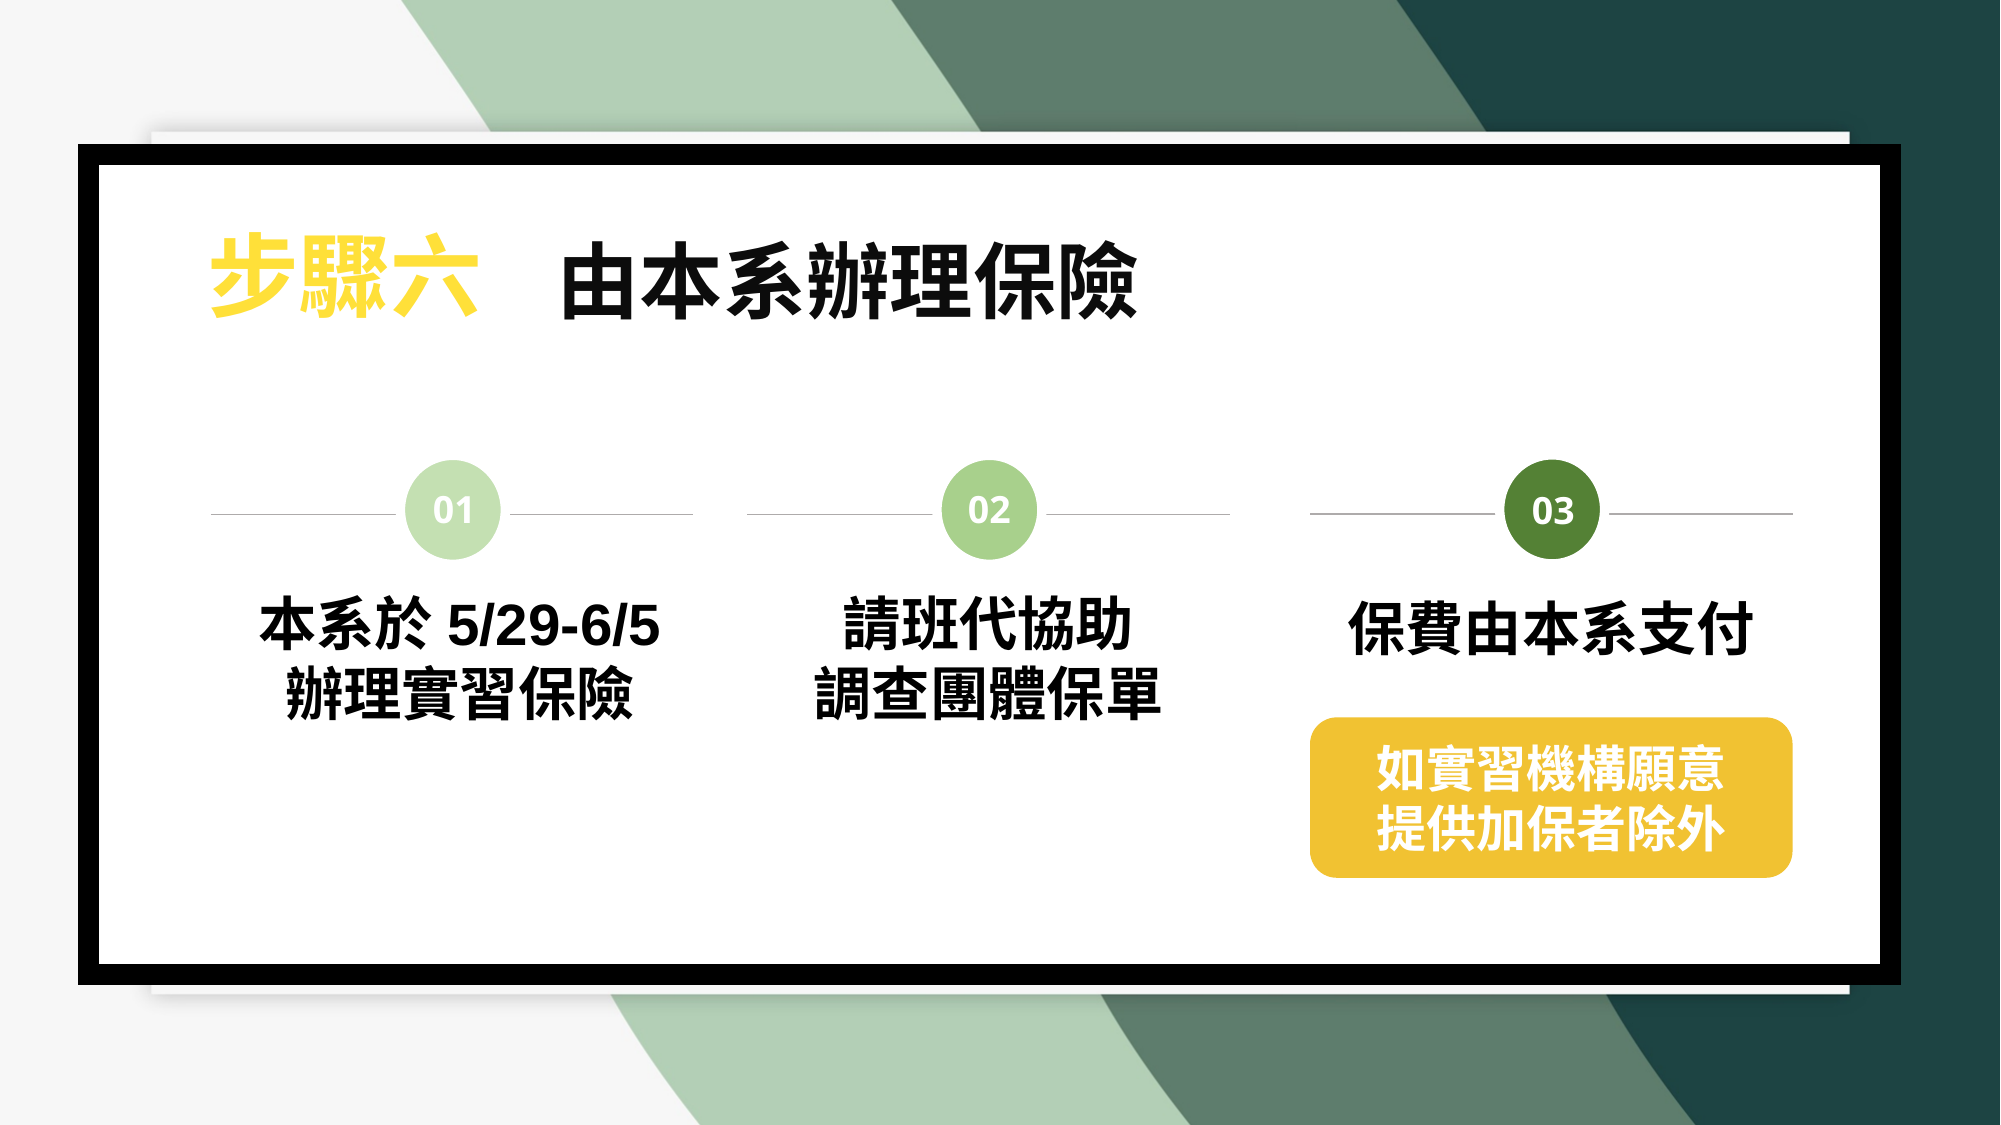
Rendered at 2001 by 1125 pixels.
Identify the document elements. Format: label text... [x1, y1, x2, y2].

text_box 本系於5/29-6/5 辦理實習保險 [240, 587, 680, 672]
text_box 請班代協助 調查團體保單 [771, 587, 1206, 672]
text_box 如實習機構願意 提供加保者除外 [1310, 717, 1793, 878]
text_box 01 [416, 479, 493, 539]
text_box 步驟六 [60, 211, 630, 338]
text_box [88, 154, 1890, 974]
text_box 保費由本系支付 [1333, 591, 1769, 677]
text_box 02 [951, 479, 1028, 539]
text_box 03 [1515, 480, 1592, 540]
text_box 由本系辦理保險 [542, 222, 1562, 337]
picture [0, 0, 2000, 1125]
